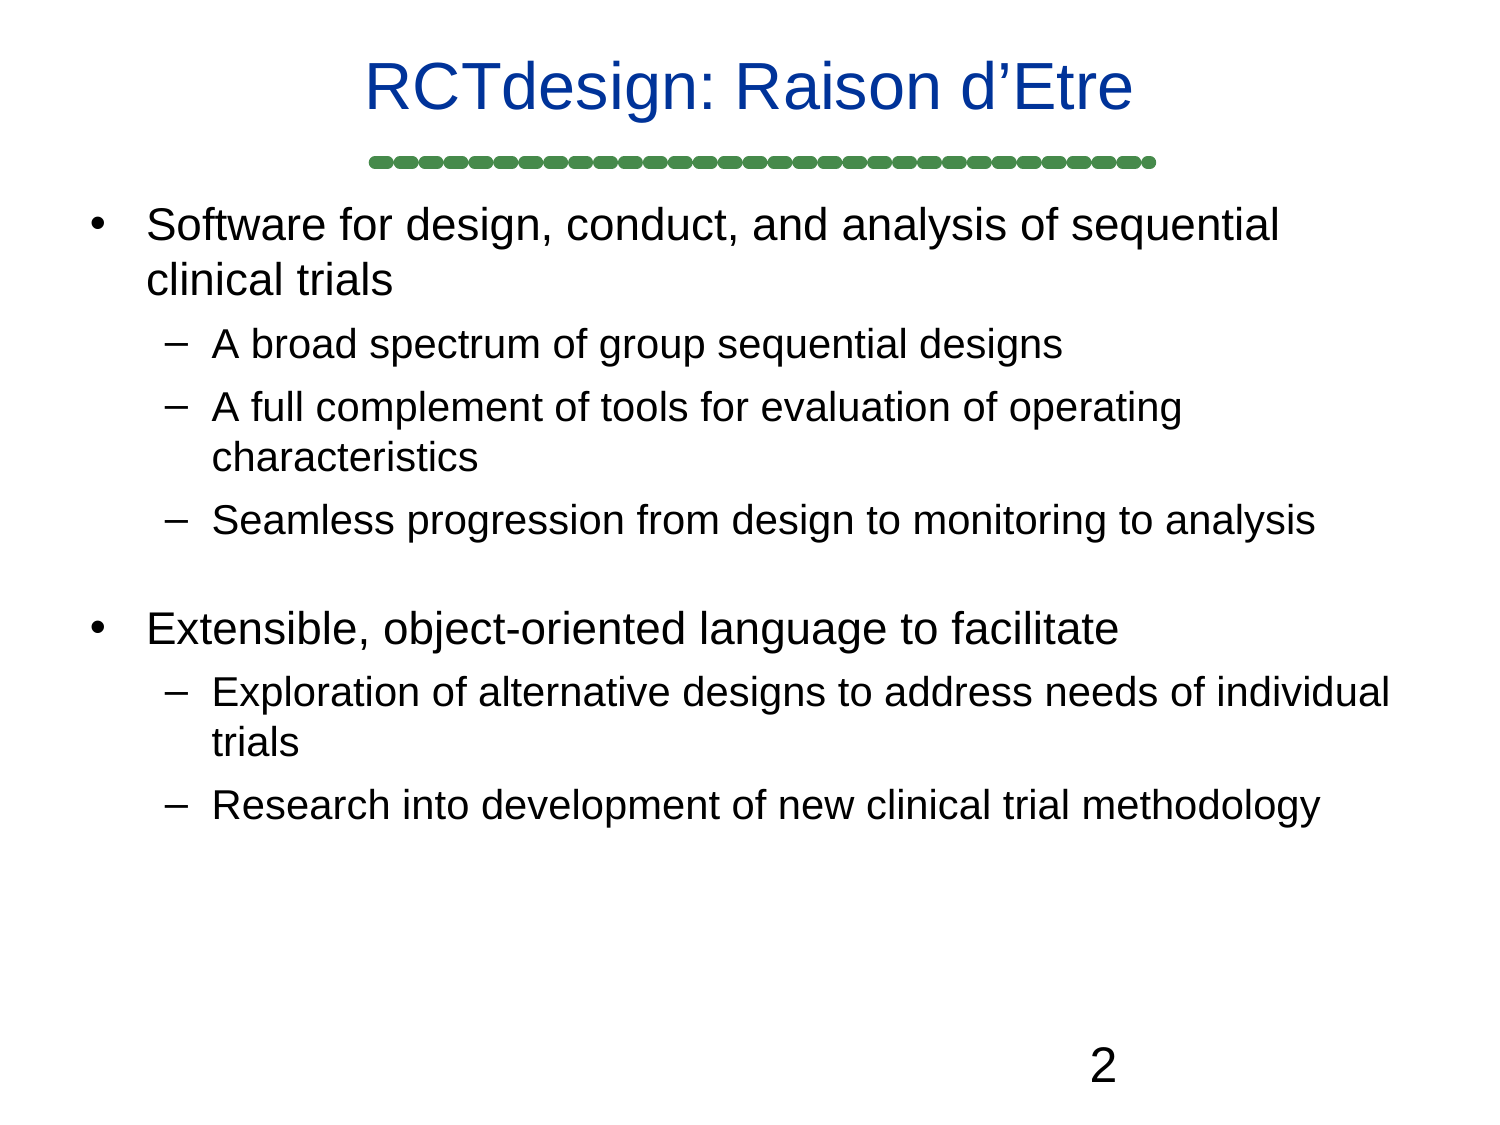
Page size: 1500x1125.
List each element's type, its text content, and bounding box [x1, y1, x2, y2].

list Software for design, conduct, and analysis of sequential clinical trials A broad spectrum of group sequential designs A full complement of tools for evaluation of operating characteristics Seamless progression from design to monitoring to analysis Extensible, object-oriented language to facilitate Exploration of alternative designs to address needs of individual trials Research into development of new clinical trial methodology [75, 187, 1426, 1050]
title RCTdesign: Raison d’Etre [37, 24, 1463, 141]
